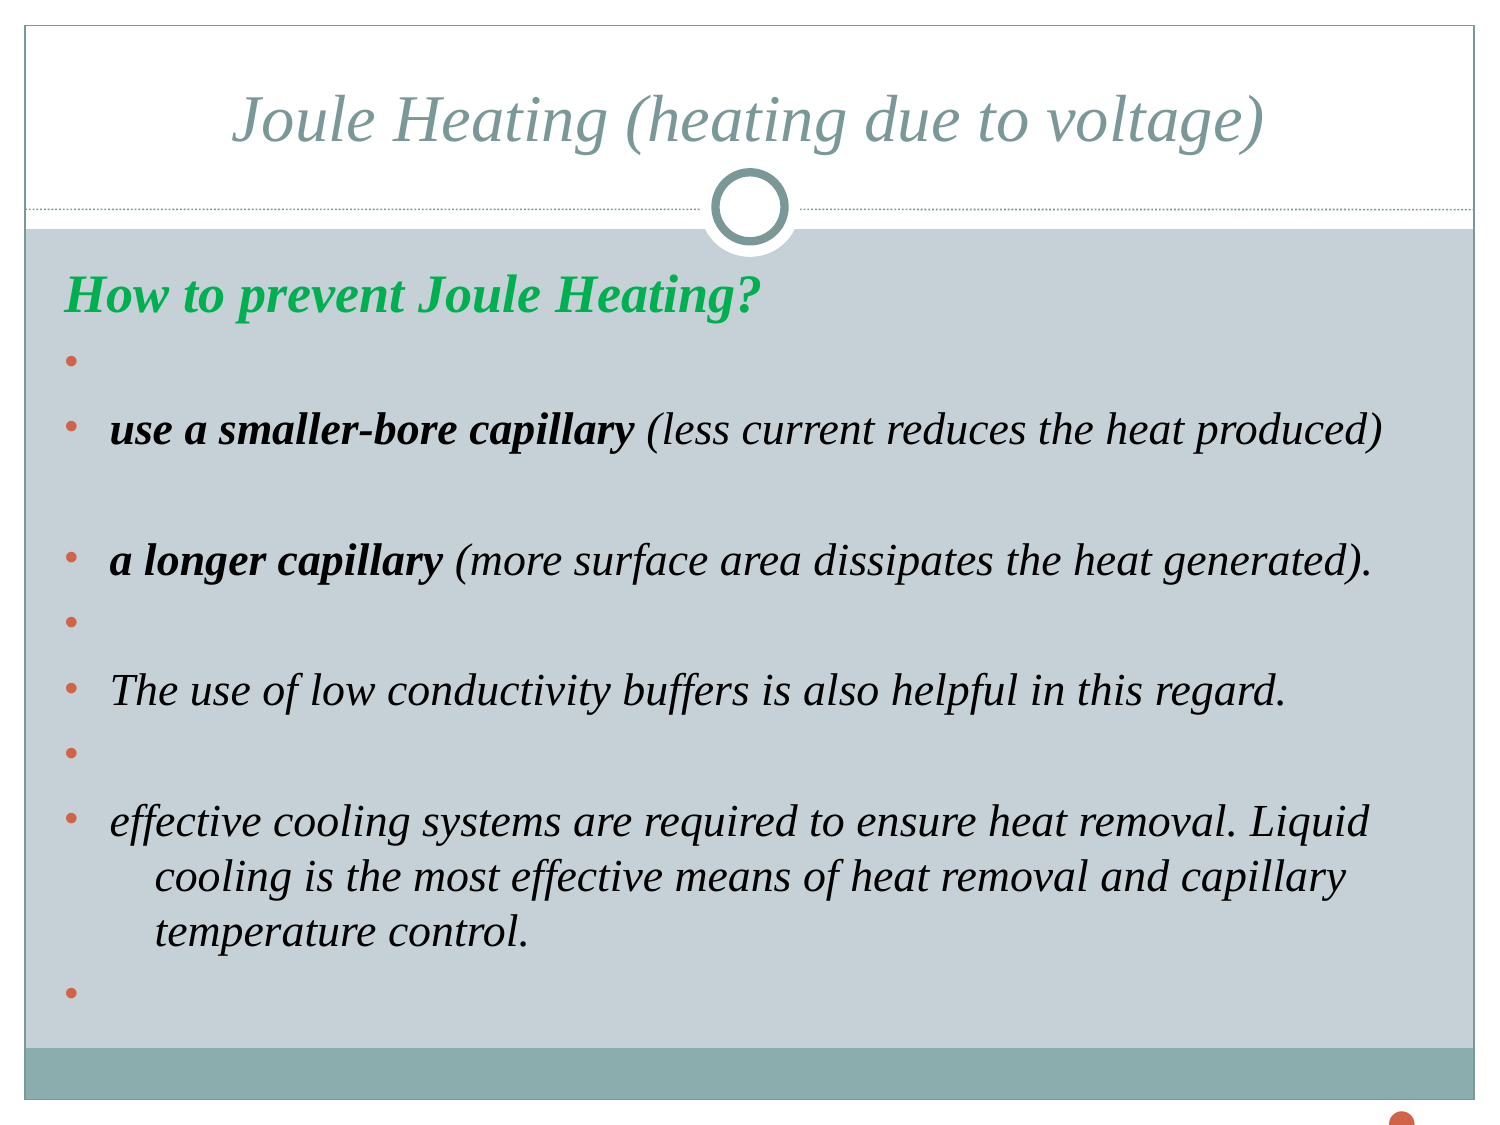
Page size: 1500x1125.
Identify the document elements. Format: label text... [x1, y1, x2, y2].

list How to prevent Joule Heating? use a smaller-bore capillary (less current reduces the heat produced) a longer capillary (more surface area dissipates the heat generated). The use of low conductivity buffers is also helpful in this regard. effective cooling systems are required to ensure heat removal. Liquid cooling is the most effective means of heat removal and capillary temperature control. [49, 250, 1445, 1001]
title Joule Heating (heating due to voltage) [49, 37, 1450, 162]
